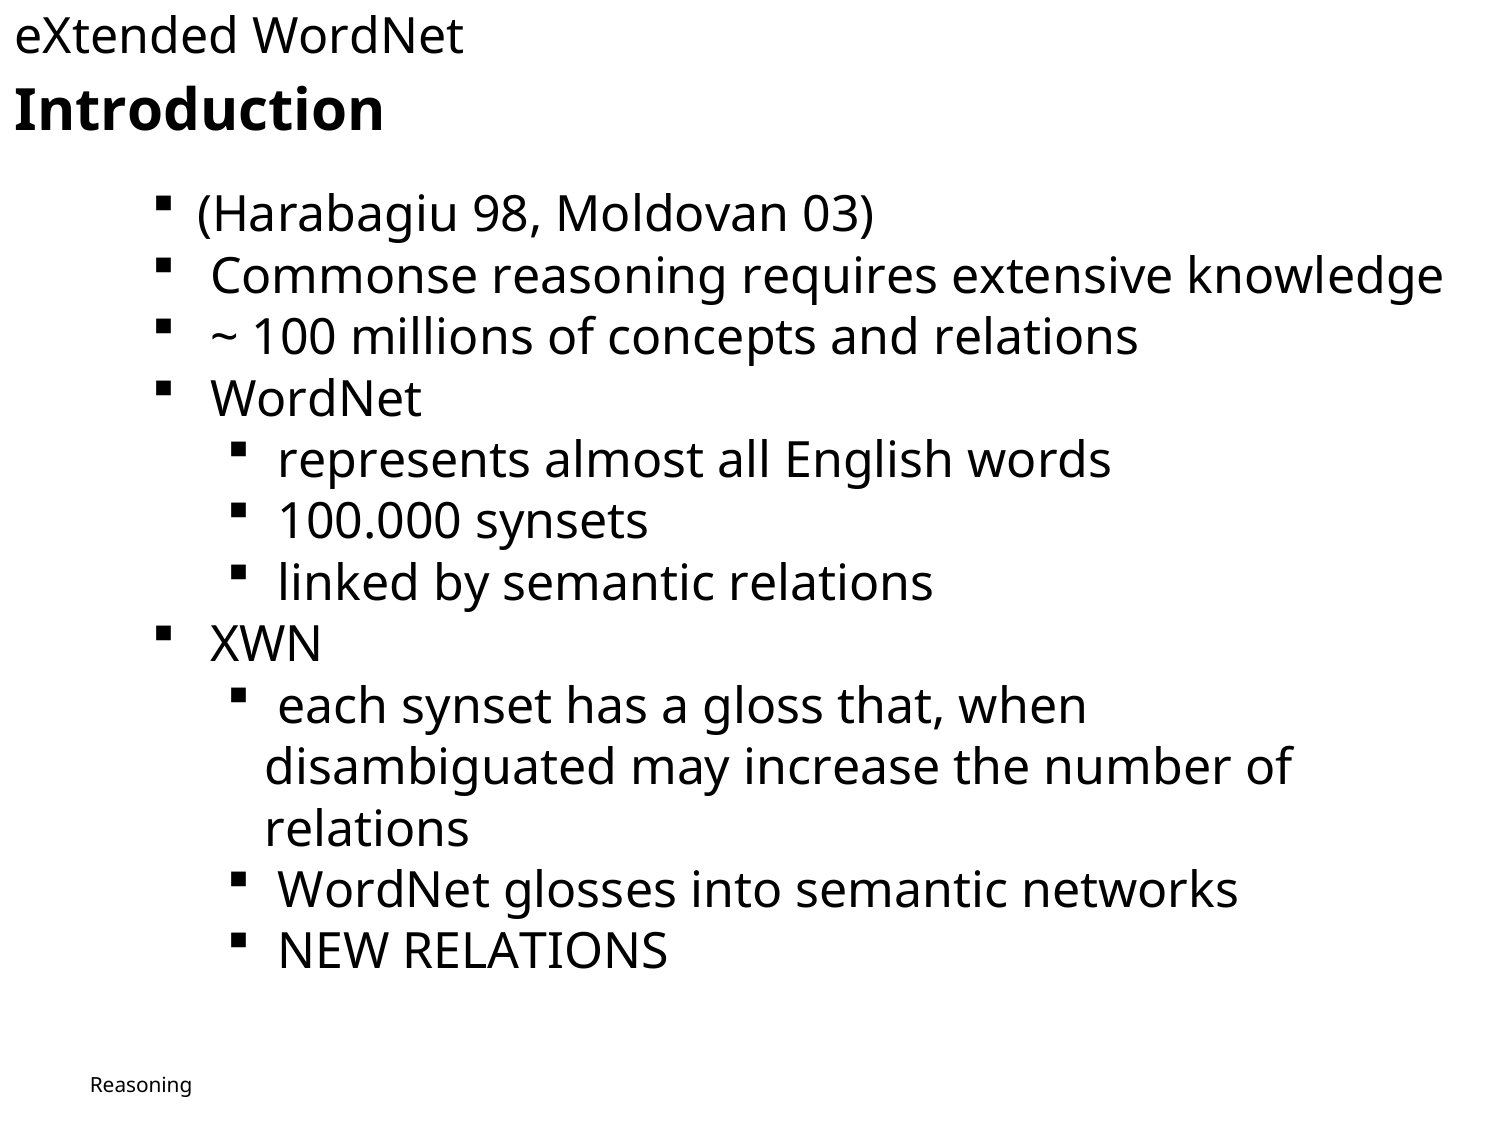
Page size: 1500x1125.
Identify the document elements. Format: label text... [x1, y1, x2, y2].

title eXtended WordNet Introduction [0, 0, 1276, 147]
list (Harabagiu 98, Moldovan 03) Commonse reasoning requires extensive knowledge ~ 100 millions of concepts and relations WordNet represents almost all English words 100.000 synsets linked by semantic relations XWN each synset has a gloss that, when disambiguated may increase the number of relations WordNet glosses into semantic networks NEW RELATIONS [62, 174, 1463, 1013]
